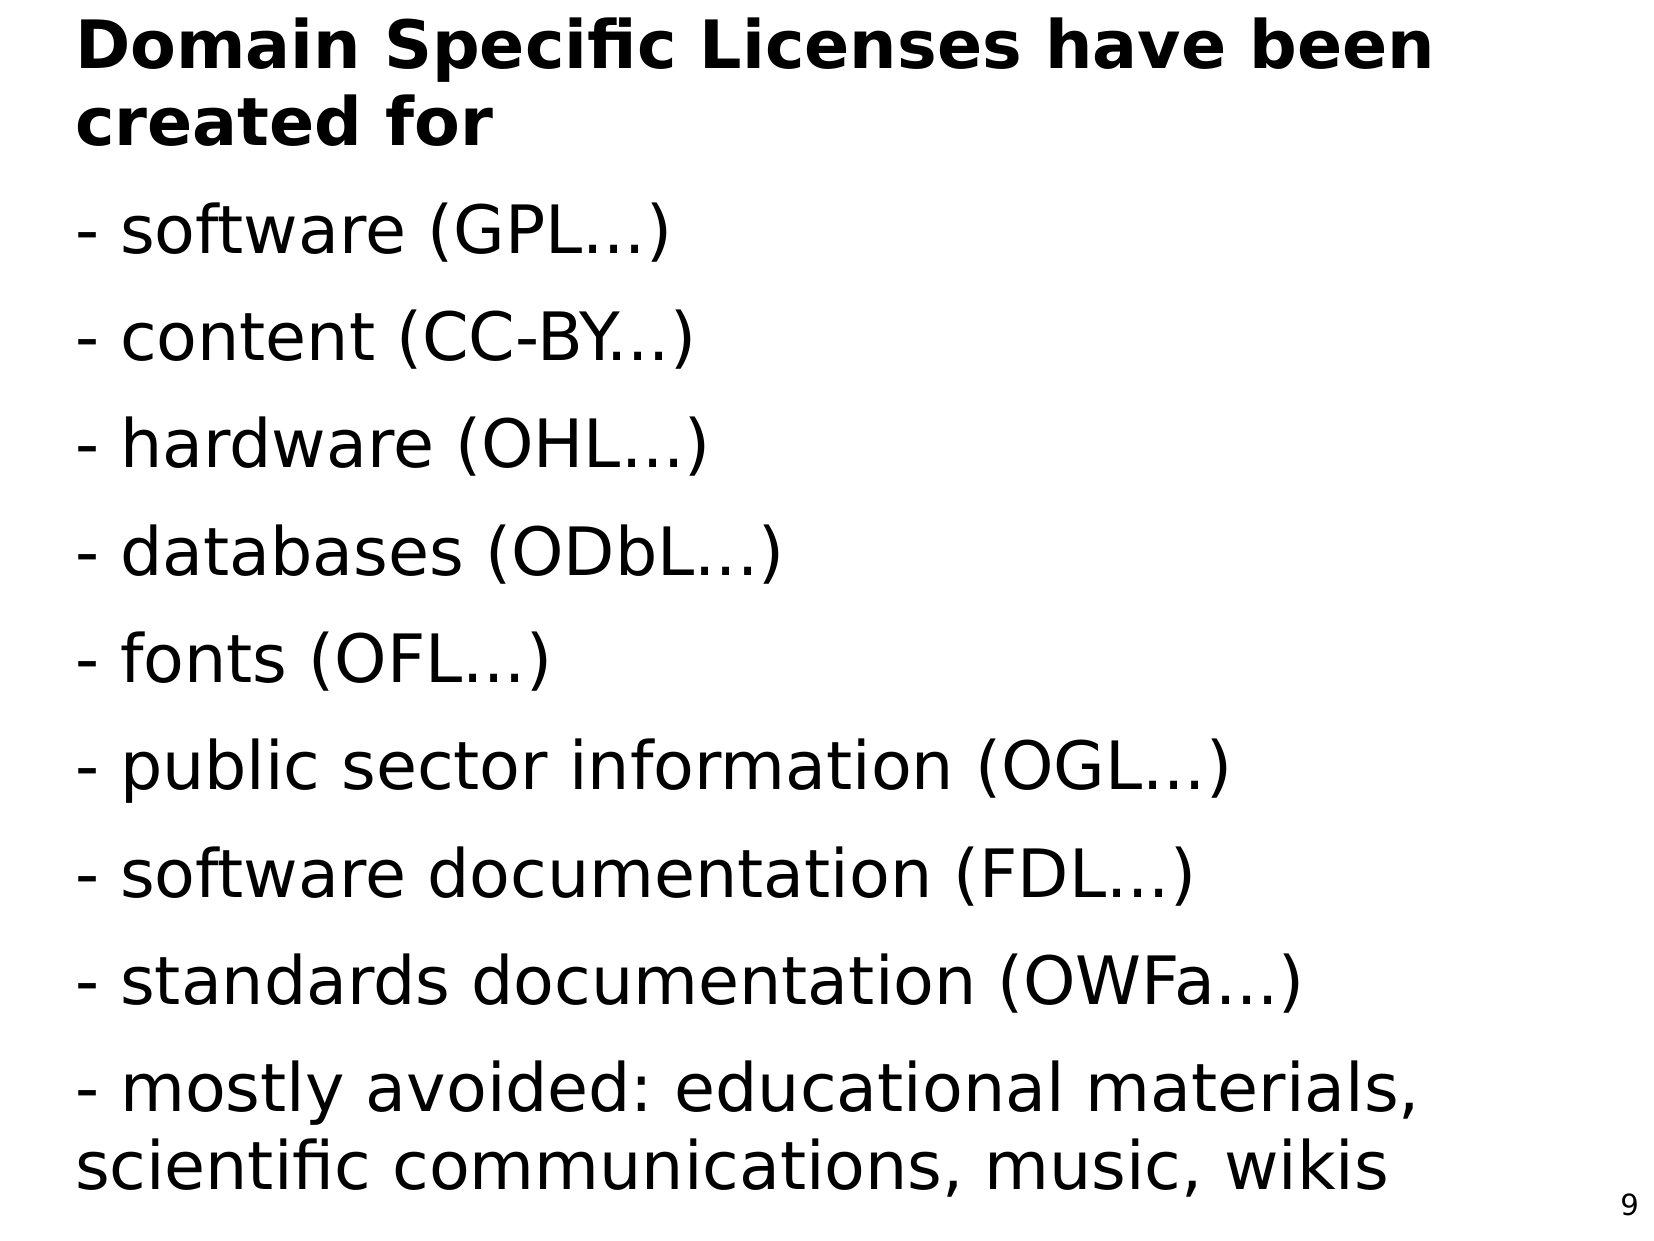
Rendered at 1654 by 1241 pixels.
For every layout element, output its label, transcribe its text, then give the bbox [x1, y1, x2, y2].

list Domain Specific Licenses have been created for - software (GPL...) - content (CC-BY...) - hardware (OHL...) - databases (ODbL...) - fonts (OFL...) - public sector information (OGL...) - software documentation (FDL...) - standards documentation (OWFa...) - mostly avoided: educational materials, scientific communications, music, wikis [75, 6, 1563, 1241]
